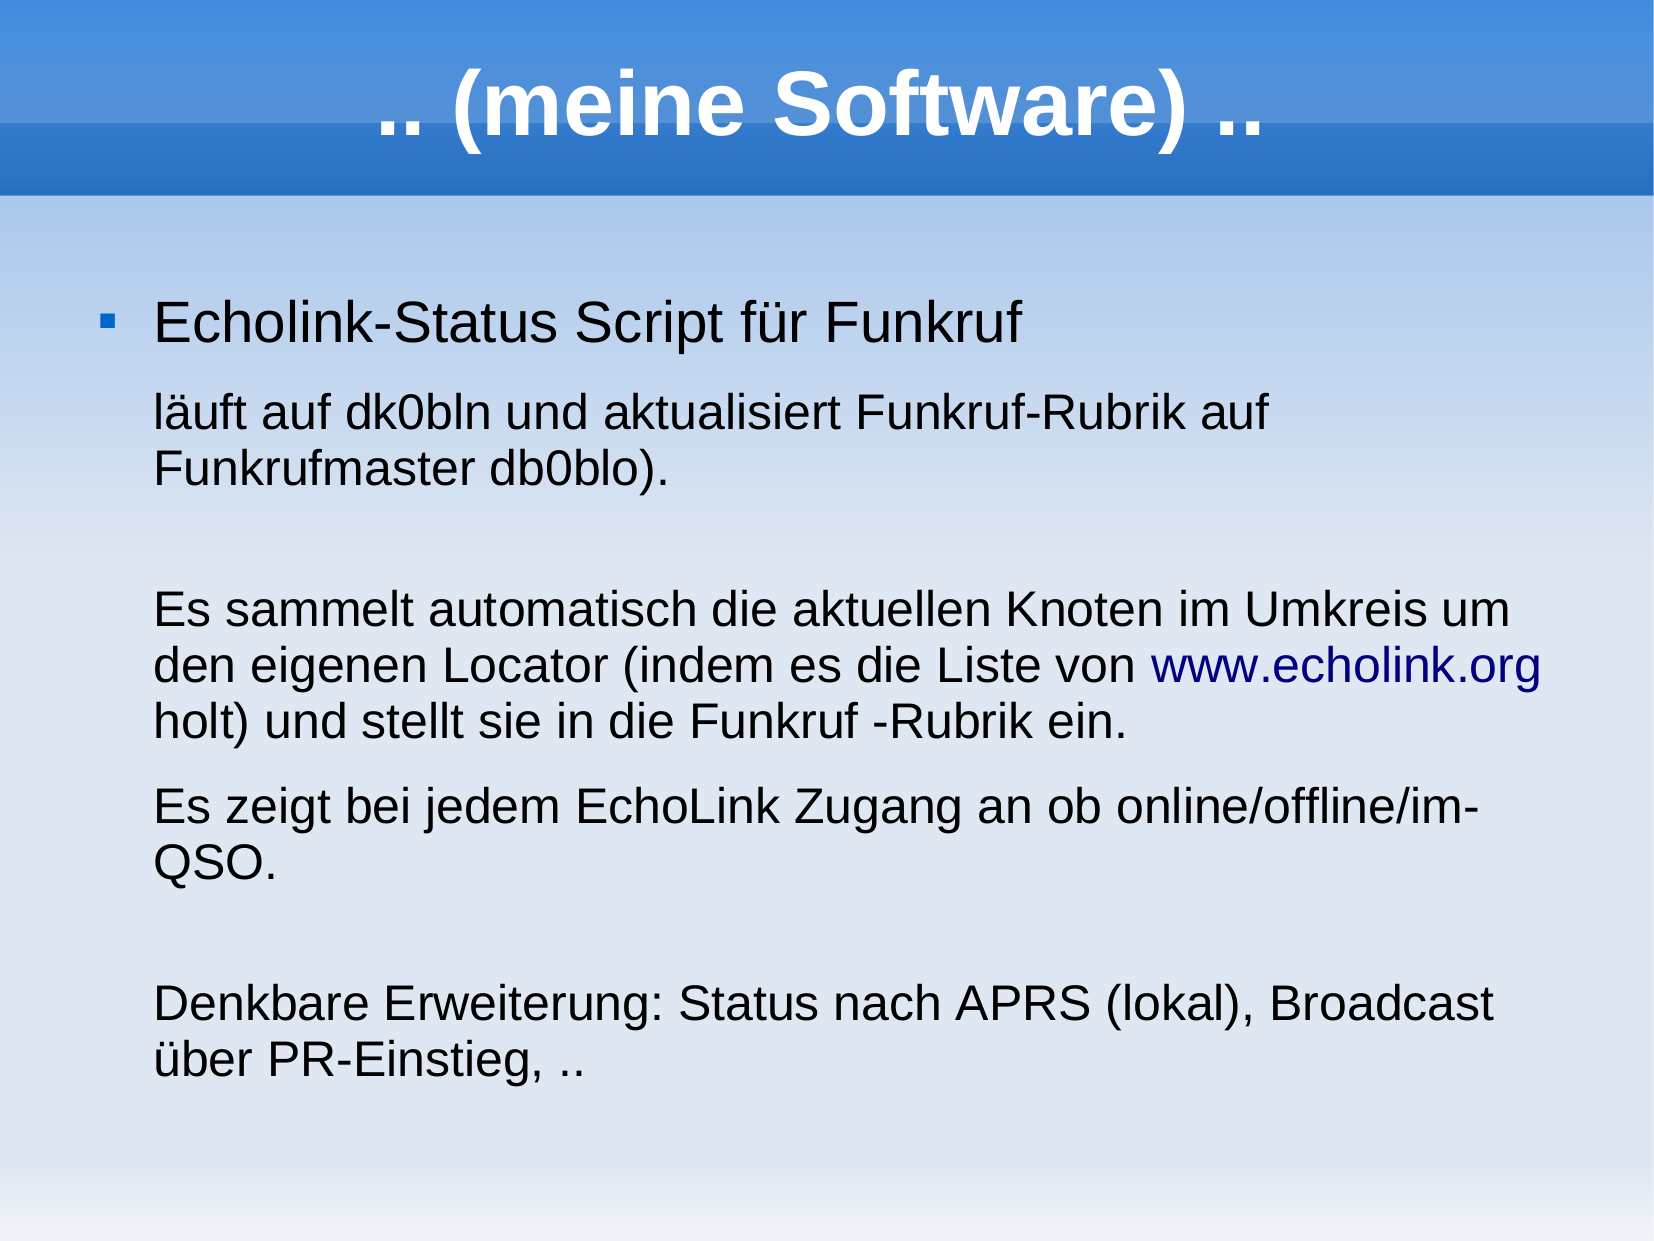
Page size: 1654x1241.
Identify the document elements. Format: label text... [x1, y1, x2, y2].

list Echolink-Status Script für Funkruf läuft auf dk0bln und aktualisiert Funkruf-Rubrik auf Funkrufmaster db0blo). Es sammelt automatisch die aktuellen Knoten im Umkreis um den eigenen Locator (indem es die Liste von www.echolink.org holt) und stellt sie in die Funkruf -Rubrik ein. Es zeigt bei jedem EchoLink Zugang an ob online/offline/im-QSO. Denkbare Erweiterung: Status nach APRS (lokal), Broadcast über PR-Einstieg, .. [82, 290, 1571, 1094]
title .. (meine Software) .. [76, 7, 1565, 200]
picture [0, 0, 1654, 1241]
